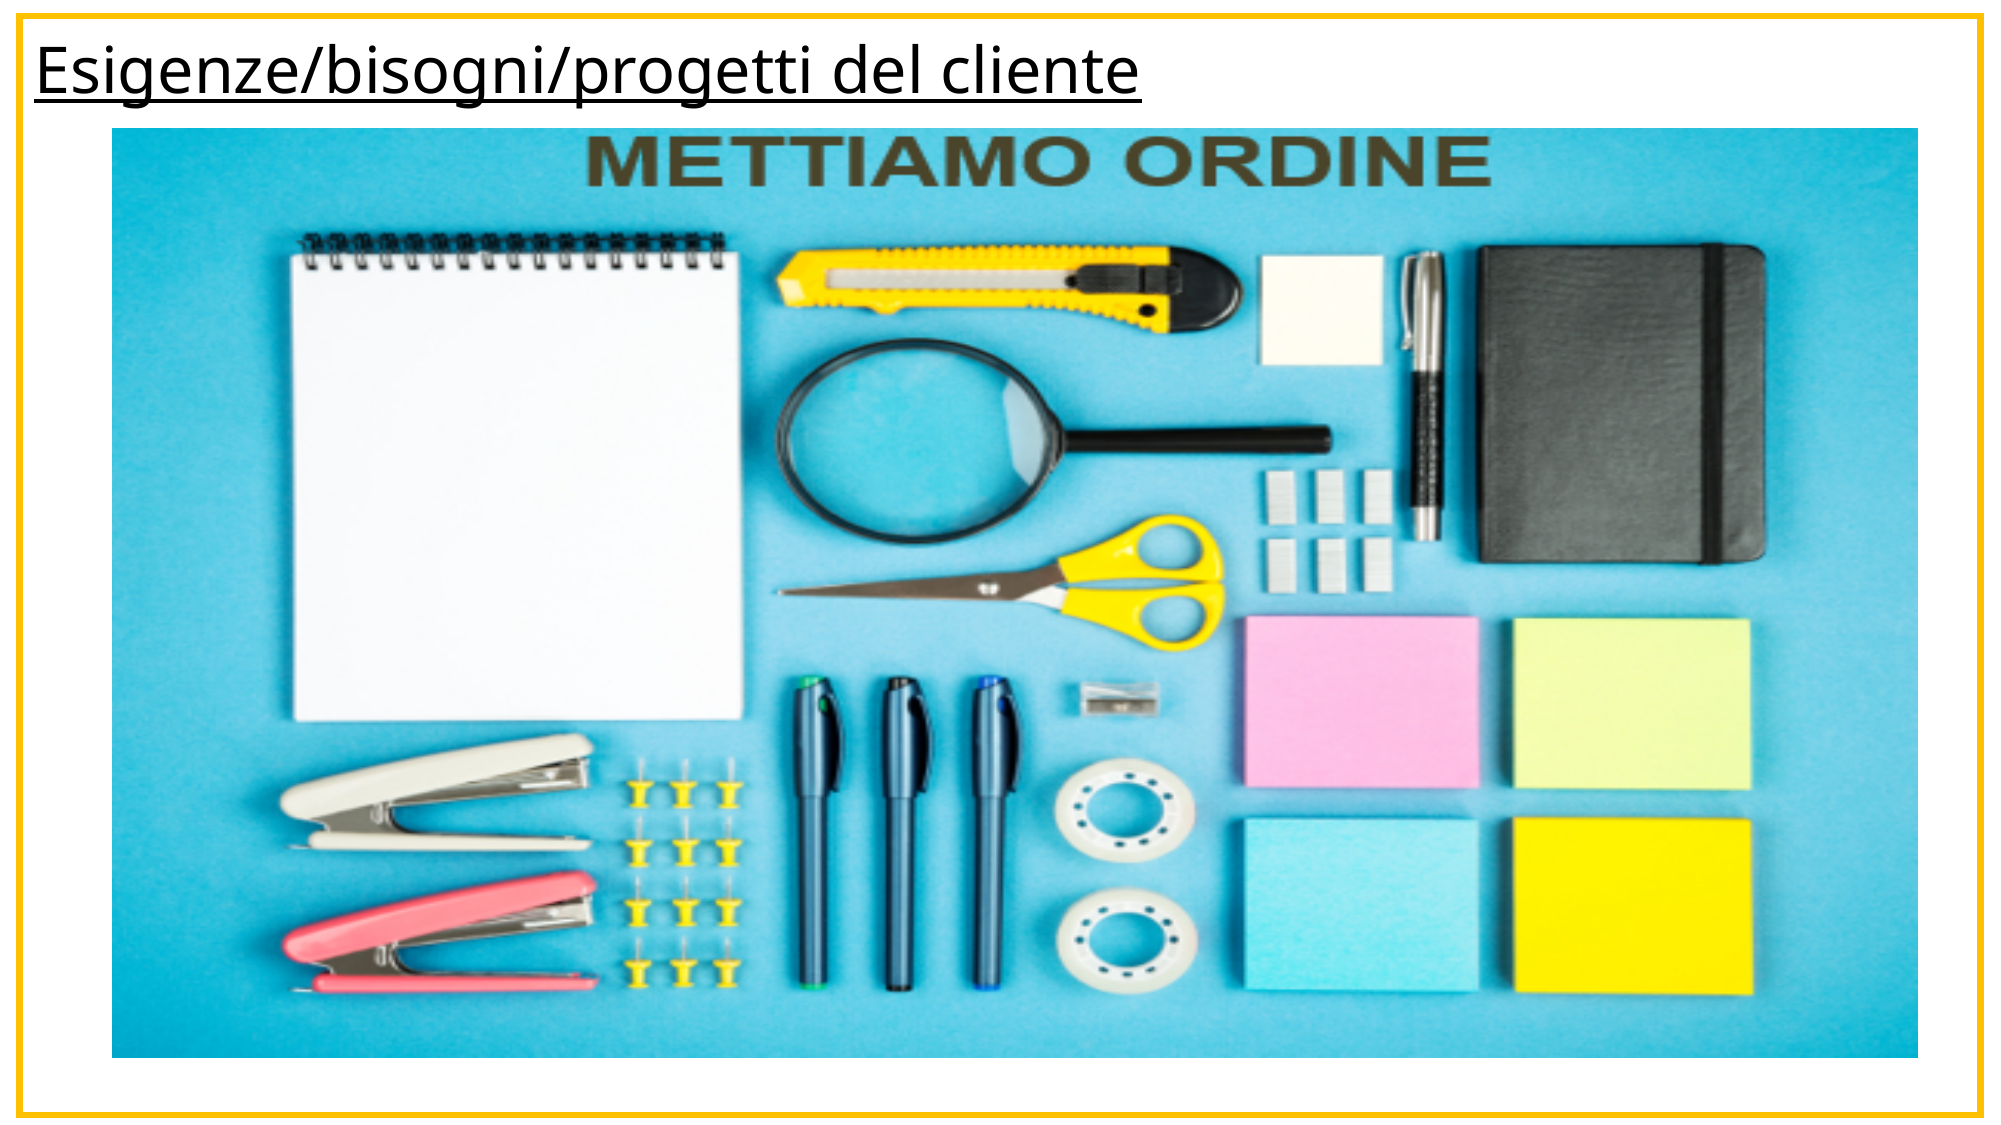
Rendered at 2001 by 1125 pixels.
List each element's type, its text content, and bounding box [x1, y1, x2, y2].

picture [112, 128, 1918, 1058]
text_box Esigenze/bisogni/progetti del cliente [19, 16, 1981, 1116]
